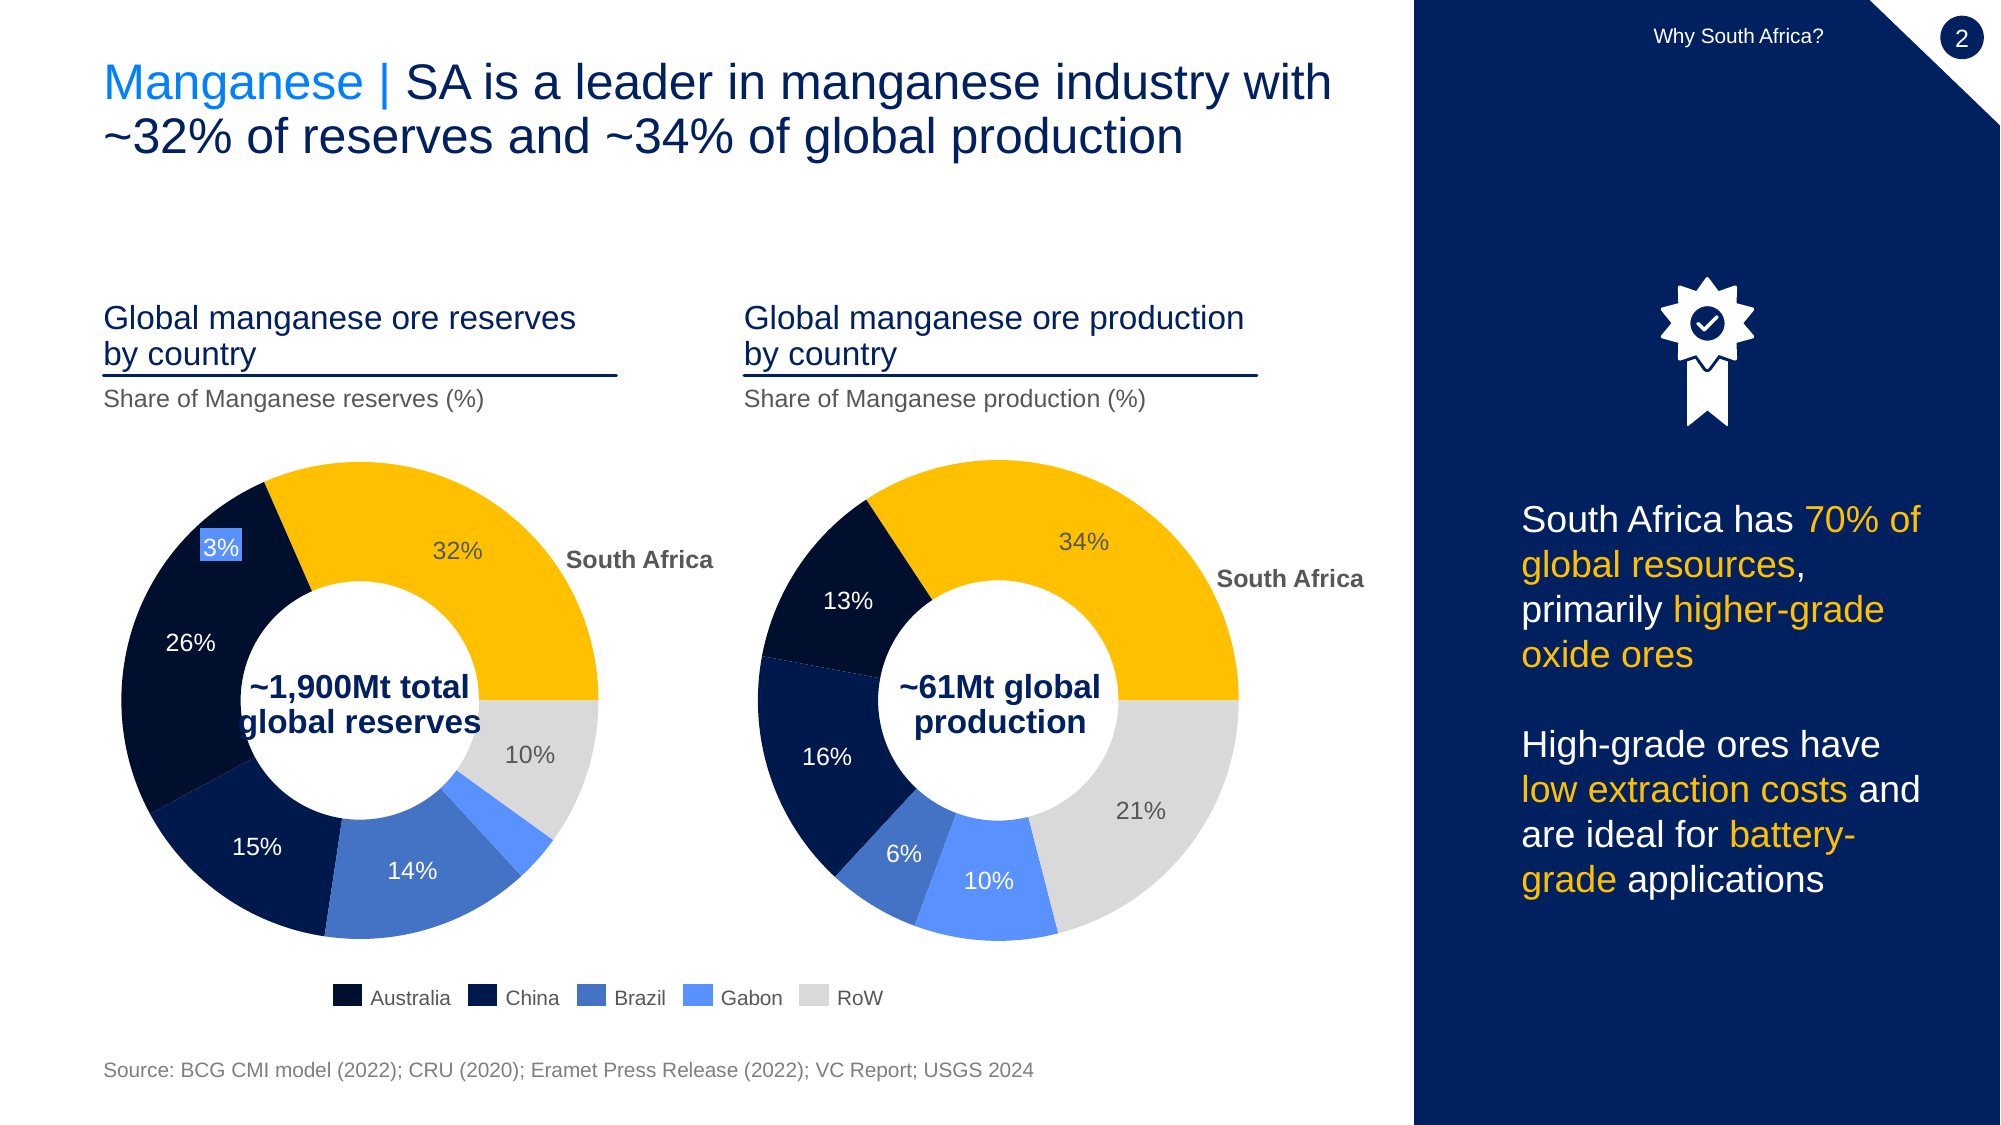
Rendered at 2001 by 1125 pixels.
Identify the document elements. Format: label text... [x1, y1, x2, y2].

text_box South Africa [566, 541, 714, 574]
text_box [799, 984, 829, 1006]
text_box RoW [837, 982, 884, 1009]
text_box China [506, 982, 560, 1009]
text_box Why South Africa? [1653, 14, 1892, 56]
text_box Australia [371, 982, 451, 1009]
text_box Source: BCG CMI model (2022); CRU (2020); Eramet Press Release (2022); VC Report; USGS 2024 [103, 1059, 1585, 1082]
text_box ~1,900Mt total global reserves [232, 664, 489, 747]
text_box 3% [200, 528, 242, 561]
text_box 2 [1940, 15, 1984, 60]
text_box Share of Manganese production (%) [744, 383, 1257, 416]
text_box [577, 984, 606, 1006]
text_box Brazil [614, 982, 666, 1009]
text_box South Africa [1217, 560, 1364, 593]
text_box South Africa has 70% of global resources, primarily higher-grade oxide ores High-grade ores have low extraction costs and are ideal for battery-grade applications [1468, 495, 1947, 885]
text_box Gabon [721, 982, 783, 1009]
title Manganese | SA is a leader in manganese industry with ~32% of reserves and ~34% of global production [103, 55, 1408, 165]
chart [111, 416, 609, 993]
text_box [1415, 0, 2000, 1125]
text_box Share of Manganese reserves (%) [103, 383, 617, 416]
text_box ~61Mt global production [872, 664, 1129, 747]
text_box [683, 984, 713, 1006]
chart [747, 408, 1249, 993]
text_box Global manganese ore production by country [744, 300, 1257, 372]
text_box Global manganese ore reserves by country [103, 300, 617, 372]
text_box [468, 984, 497, 1006]
text_box [333, 984, 362, 1006]
